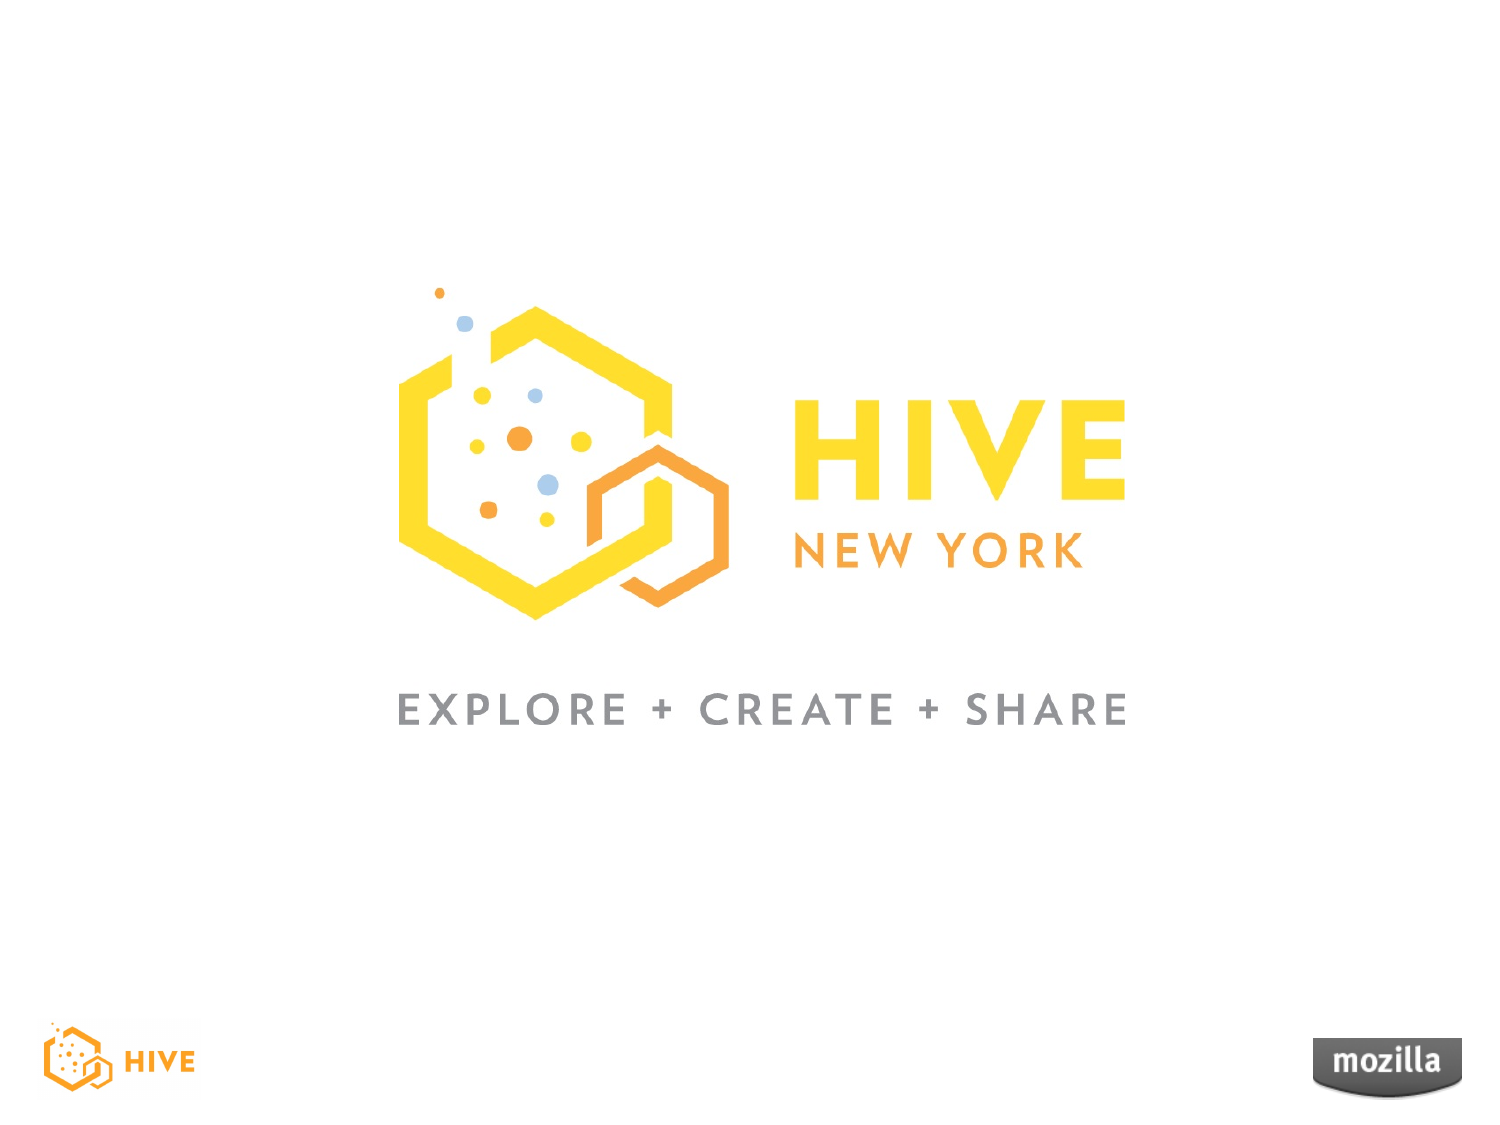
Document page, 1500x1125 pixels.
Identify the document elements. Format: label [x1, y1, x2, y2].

picture [399, 287, 1125, 725]
picture [37, 1018, 201, 1100]
picture [1313, 1038, 1462, 1100]
